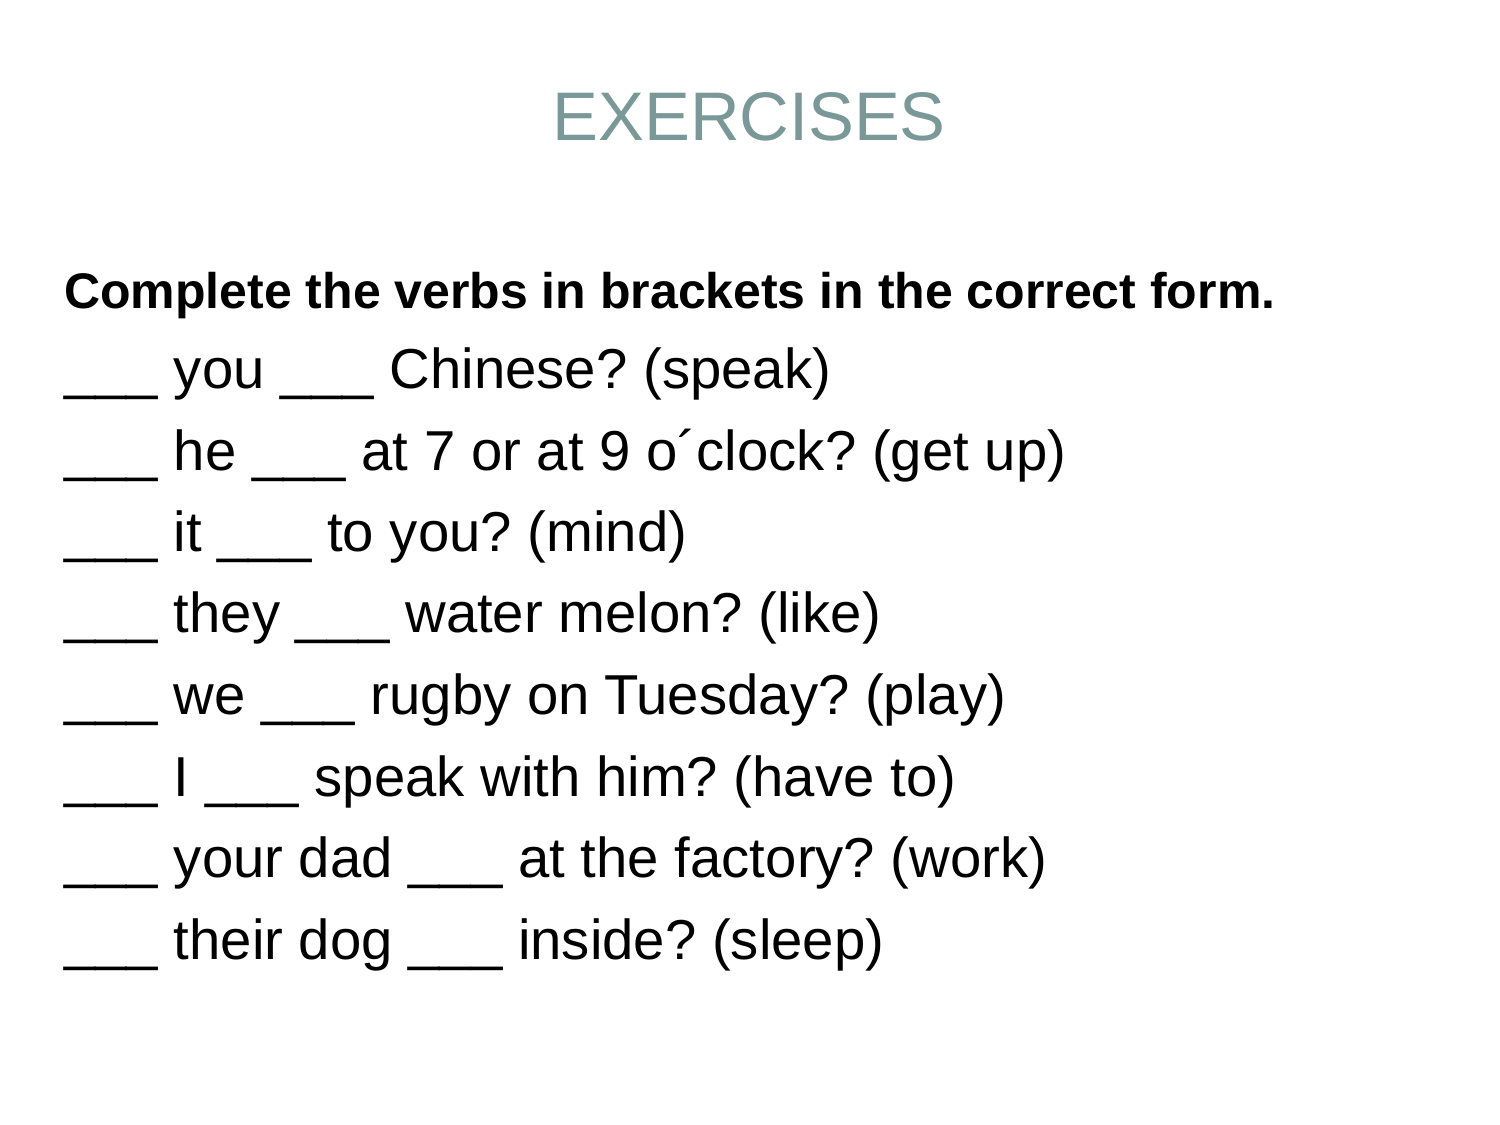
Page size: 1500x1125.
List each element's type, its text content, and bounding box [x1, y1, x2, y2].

list Complete the verbs in brackets in the correct form. ___ you ___ Chinese? (speak) ___ he ___ at 7 or at 9 o´clock? (get up) ___ it ___ to you? (mind) ___ they ___ water melon? (like) ___ we ___ rugby on Tuesday? (play) ___ I ___ speak with him? (have to) ___ your dad ___ at the factory? (work) ___ their dog ___ inside? (sleep) [49, 250, 1445, 1001]
title EXERCISES [49, 37, 1450, 162]
